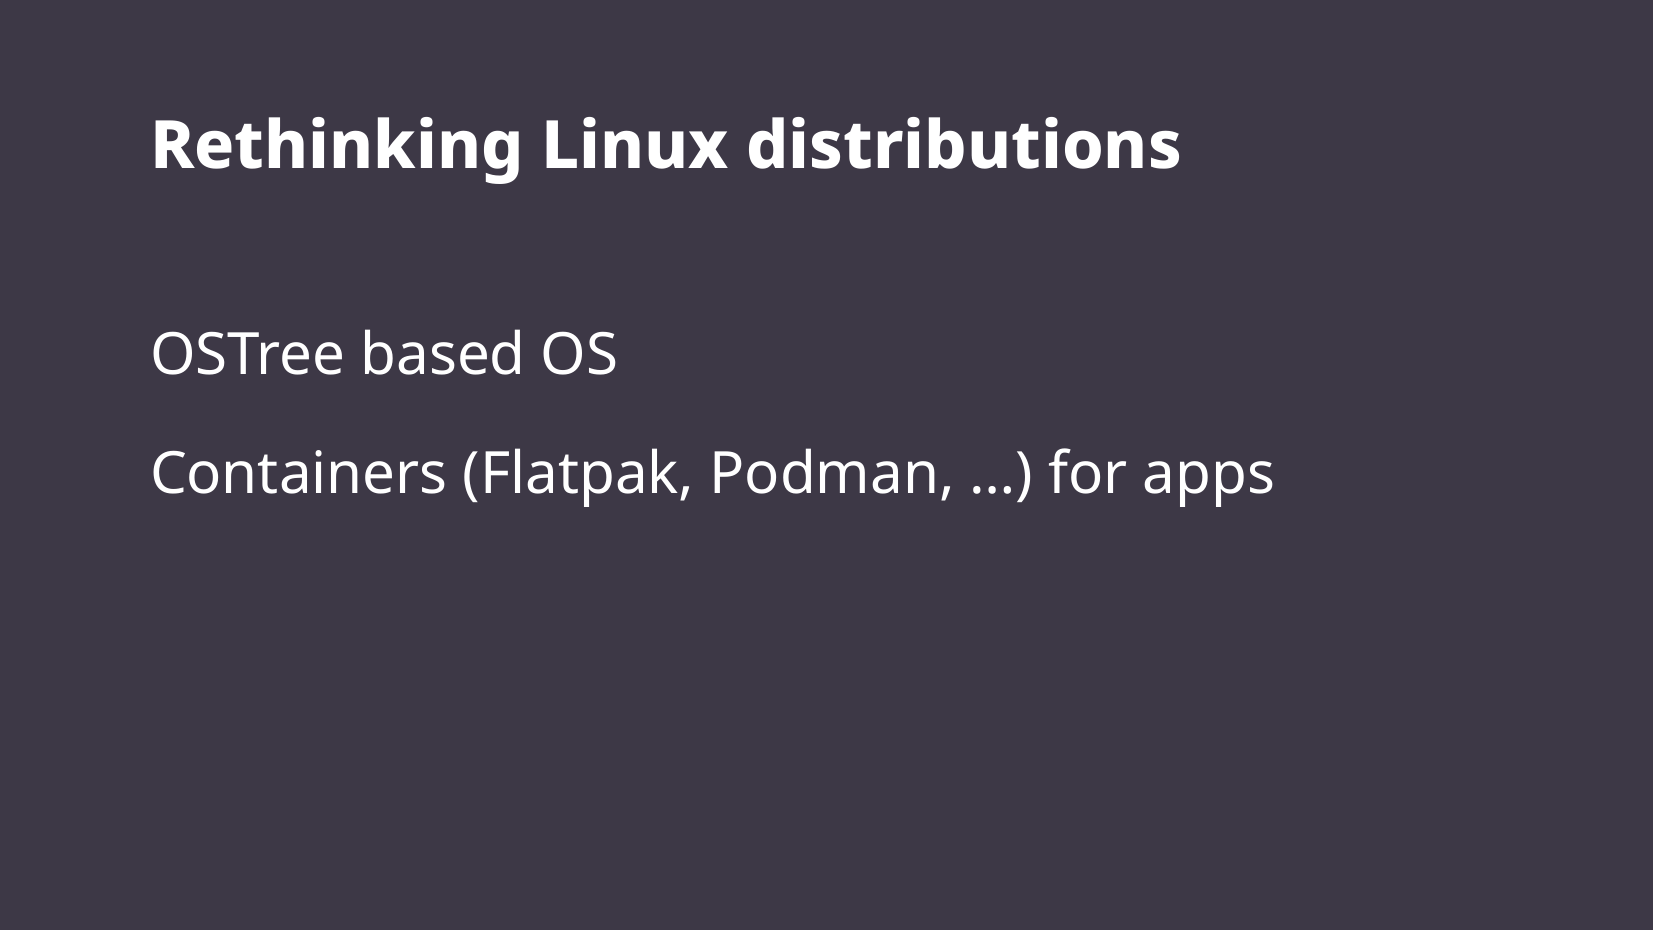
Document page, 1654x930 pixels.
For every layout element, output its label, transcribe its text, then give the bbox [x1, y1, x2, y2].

title Rethinking Linux distributions [150, 107, 1501, 188]
subtitle OSTree based OS Containers (Flatpak, Podman, …) for apps [150, 272, 1501, 812]
